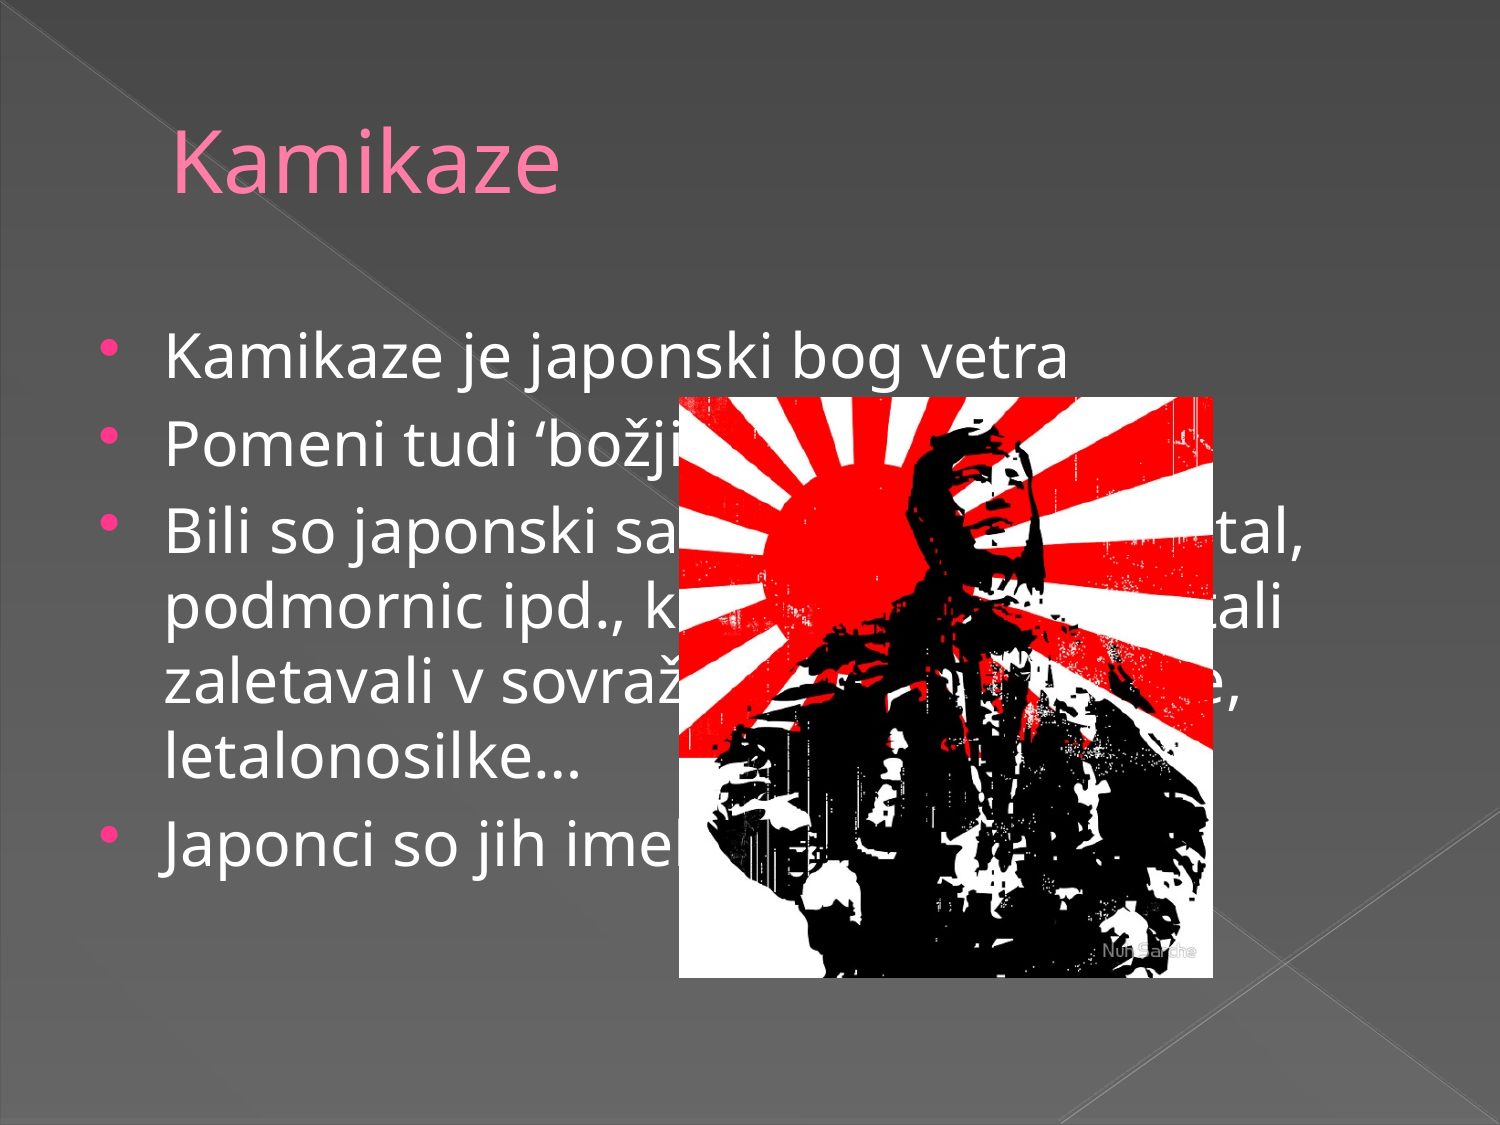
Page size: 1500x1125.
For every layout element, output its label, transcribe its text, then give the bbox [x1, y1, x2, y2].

picture [679, 397, 1213, 978]
list Kamikaze je japonski bog vetra Pomeni tudi ‘božji veter’ Bili so japonski samomorilni piloti letal, podmornic ipd., ki so se s svojimi letali zaletavali v sovražnikova letala, baze, letalonosilke… Japonci so jih imeli za heroje [75, 308, 1425, 1059]
title Kamikaze [75, 43, 1425, 274]
